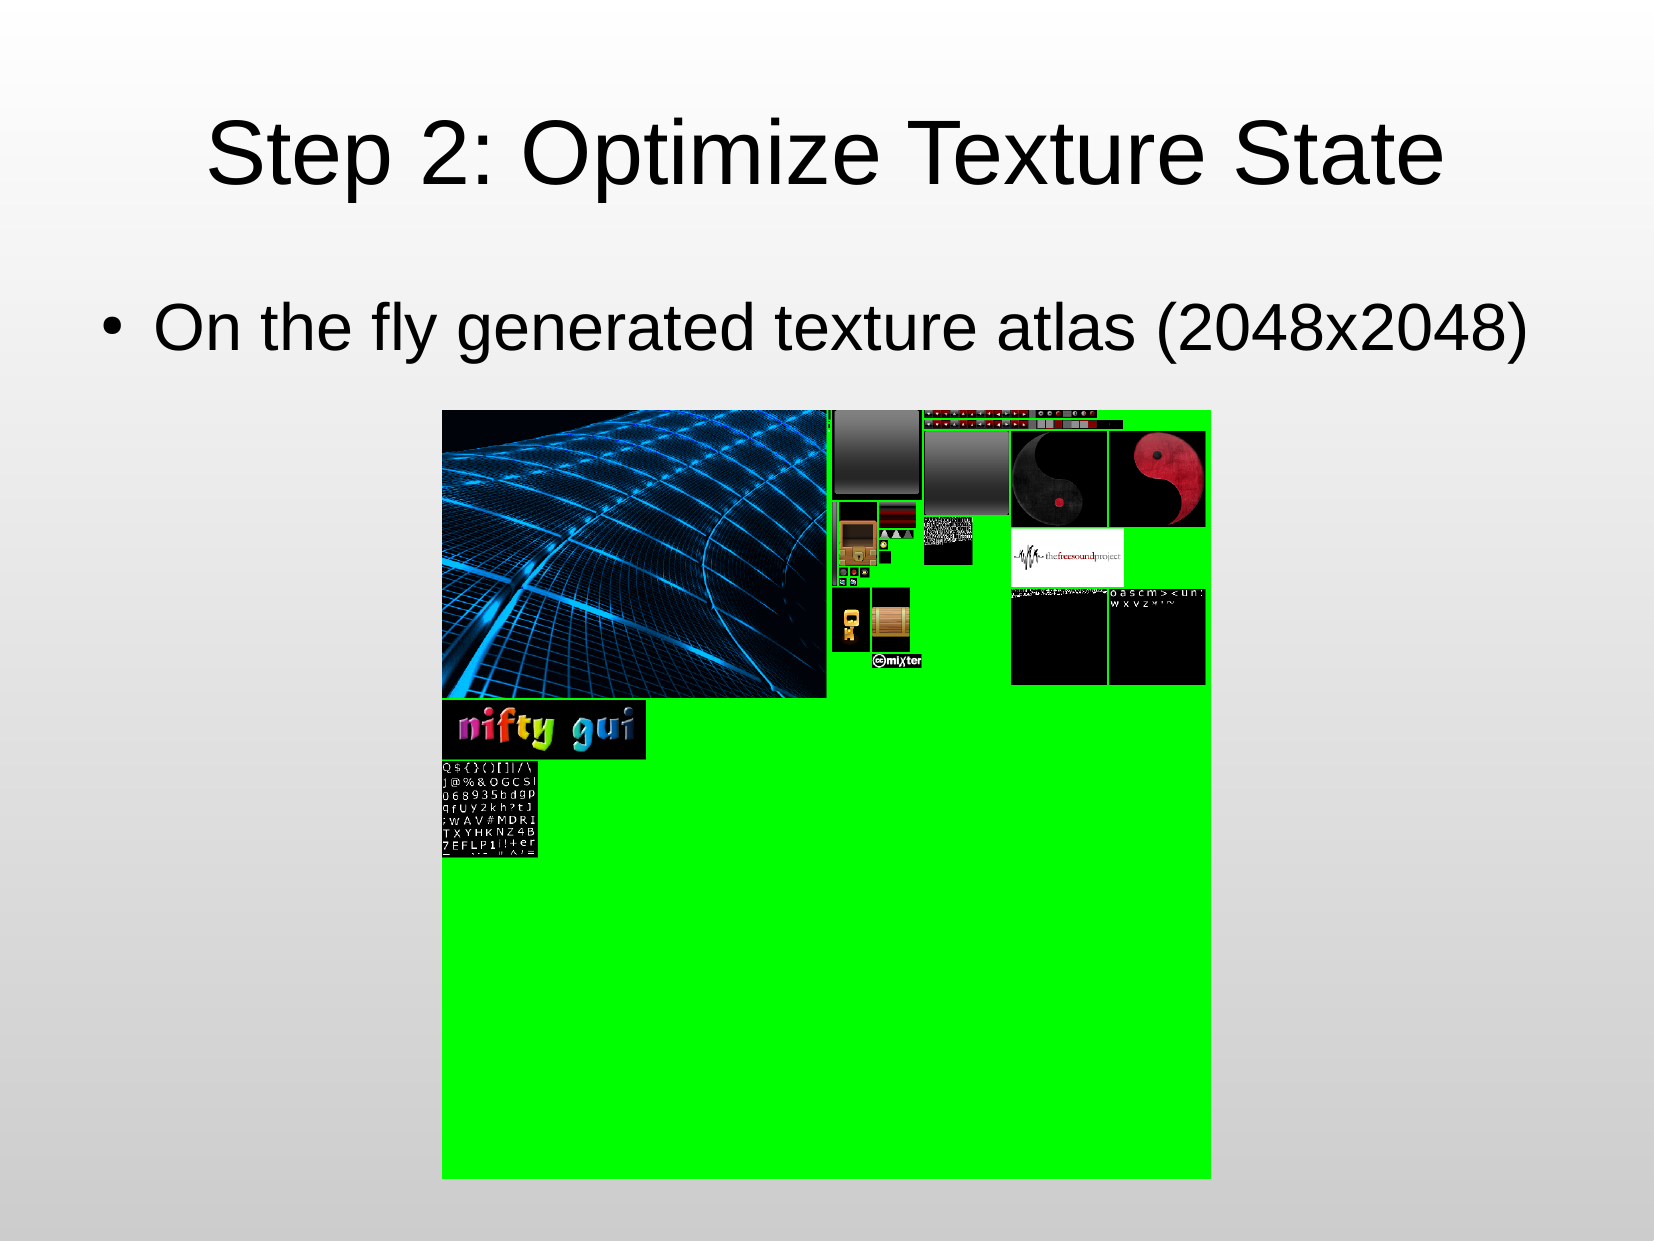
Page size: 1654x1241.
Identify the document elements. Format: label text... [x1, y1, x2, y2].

list On the fly generated texture atlas (2048x2048) [82, 290, 1571, 1109]
picture [442, 410, 1211, 1179]
title Step 2: Optimize Texture State [82, 49, 1571, 257]
